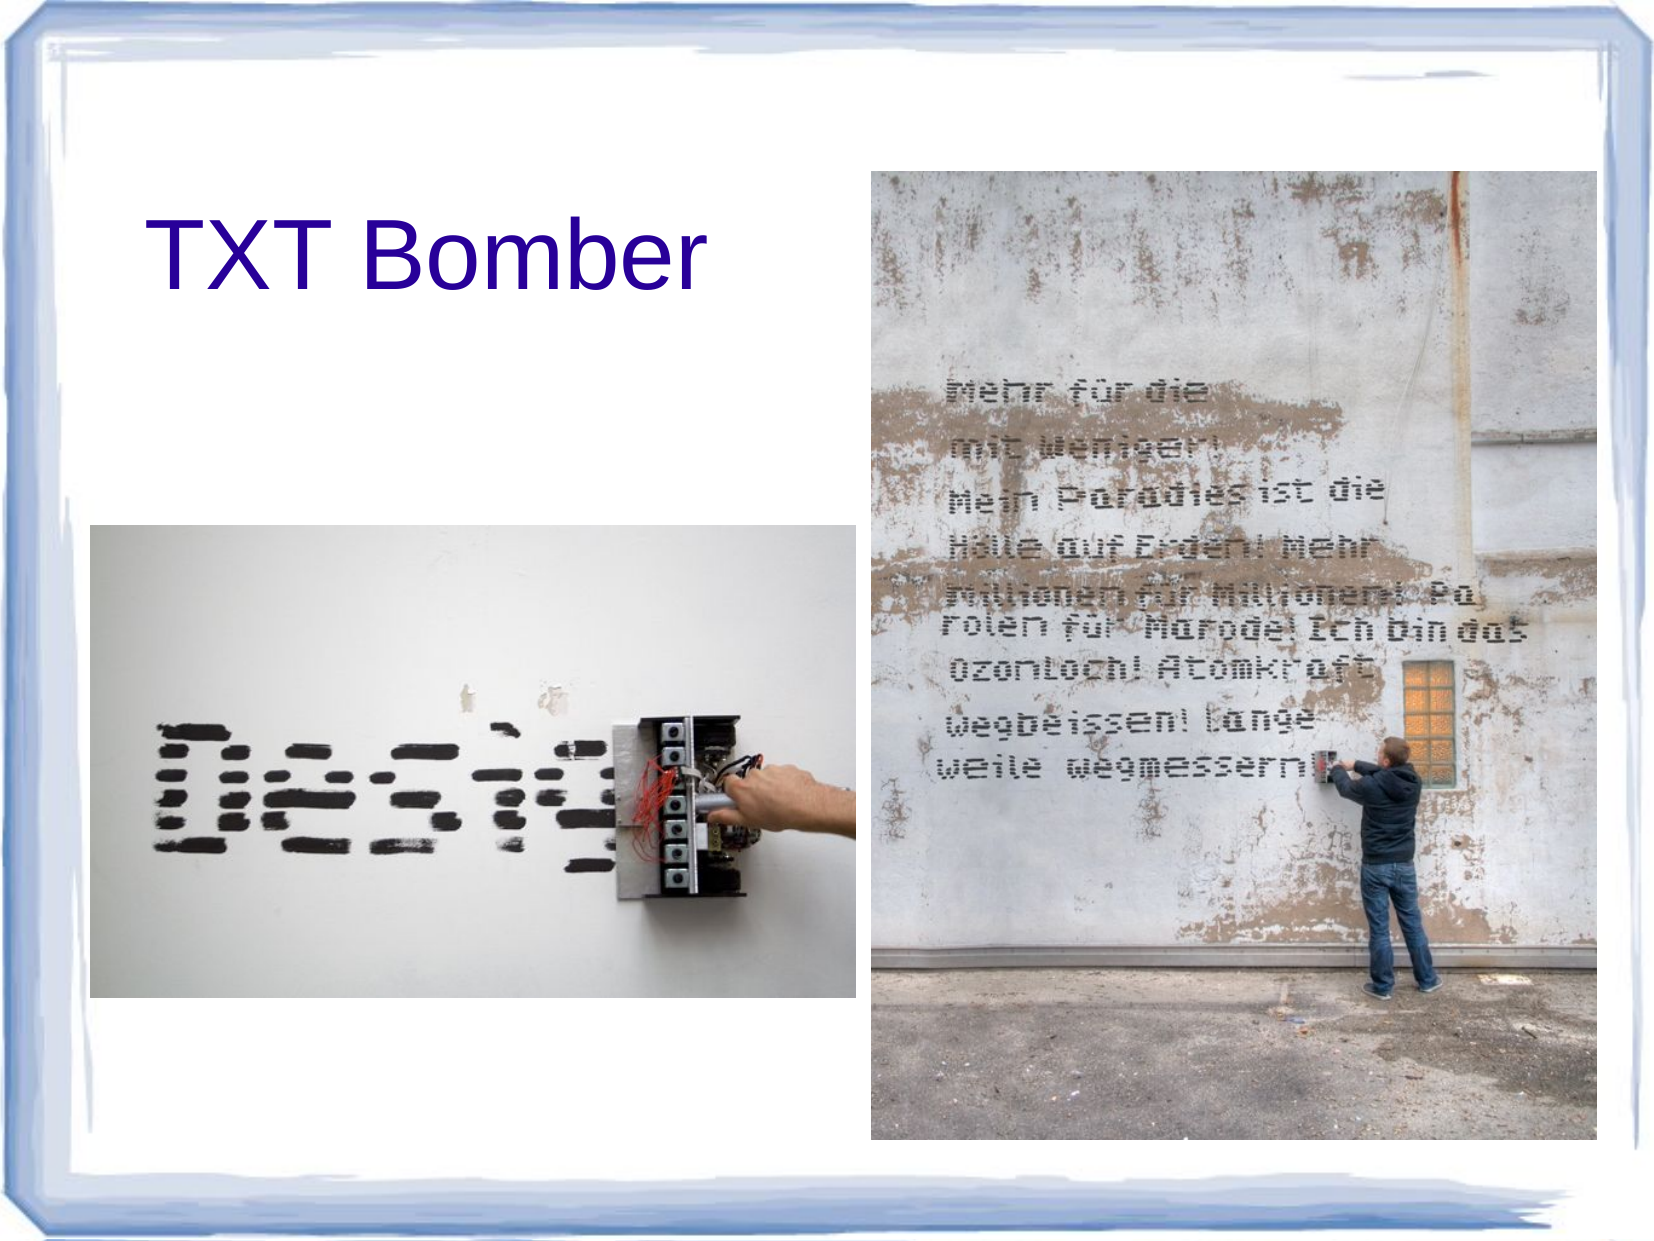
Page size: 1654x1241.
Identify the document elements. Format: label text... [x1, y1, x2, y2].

picture [0, 0, 1654, 1241]
text_box TXT Bomber [129, 191, 863, 319]
